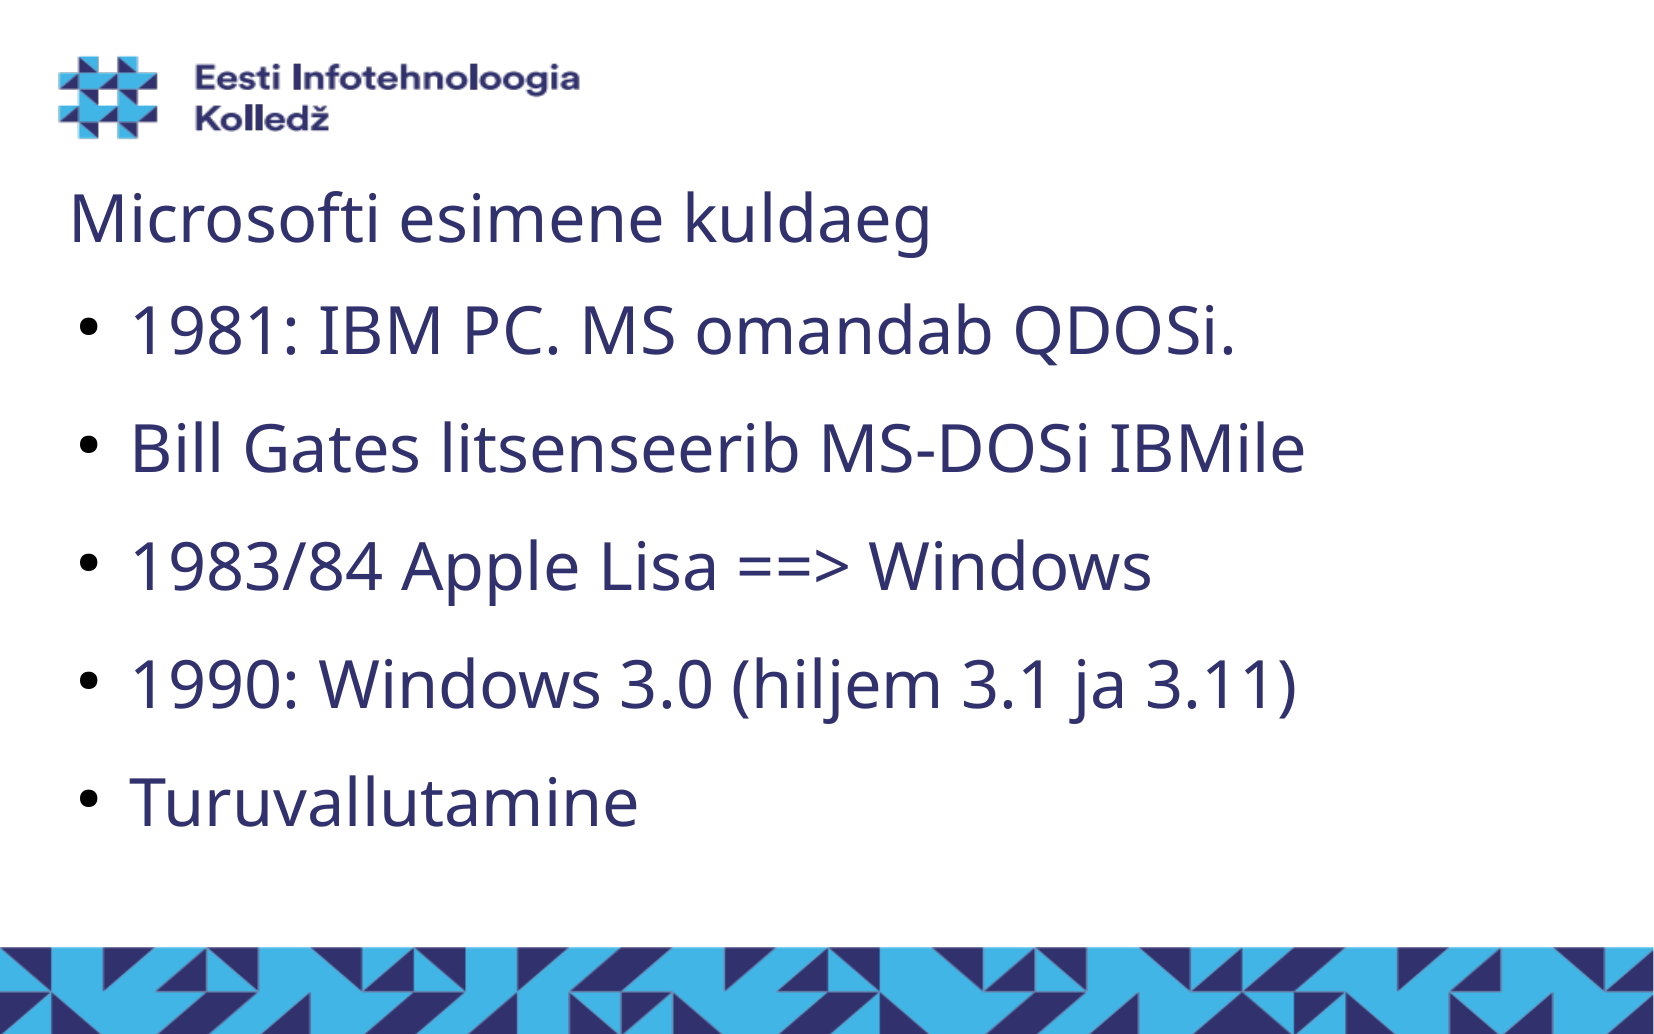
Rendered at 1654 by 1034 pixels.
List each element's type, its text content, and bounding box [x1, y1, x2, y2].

title Microsofti esimene kuldaeg [68, 147, 1536, 283]
list 1981: IBM PC. MS omandab QDOSi. Bill Gates litsenseerib MS-DOSi IBMile 1983/84 Apple Lisa ==> Windows 1990: Windows 3.0 (hiljem 3.1 ja 3.11) Turuvallutamine [59, 283, 1595, 936]
